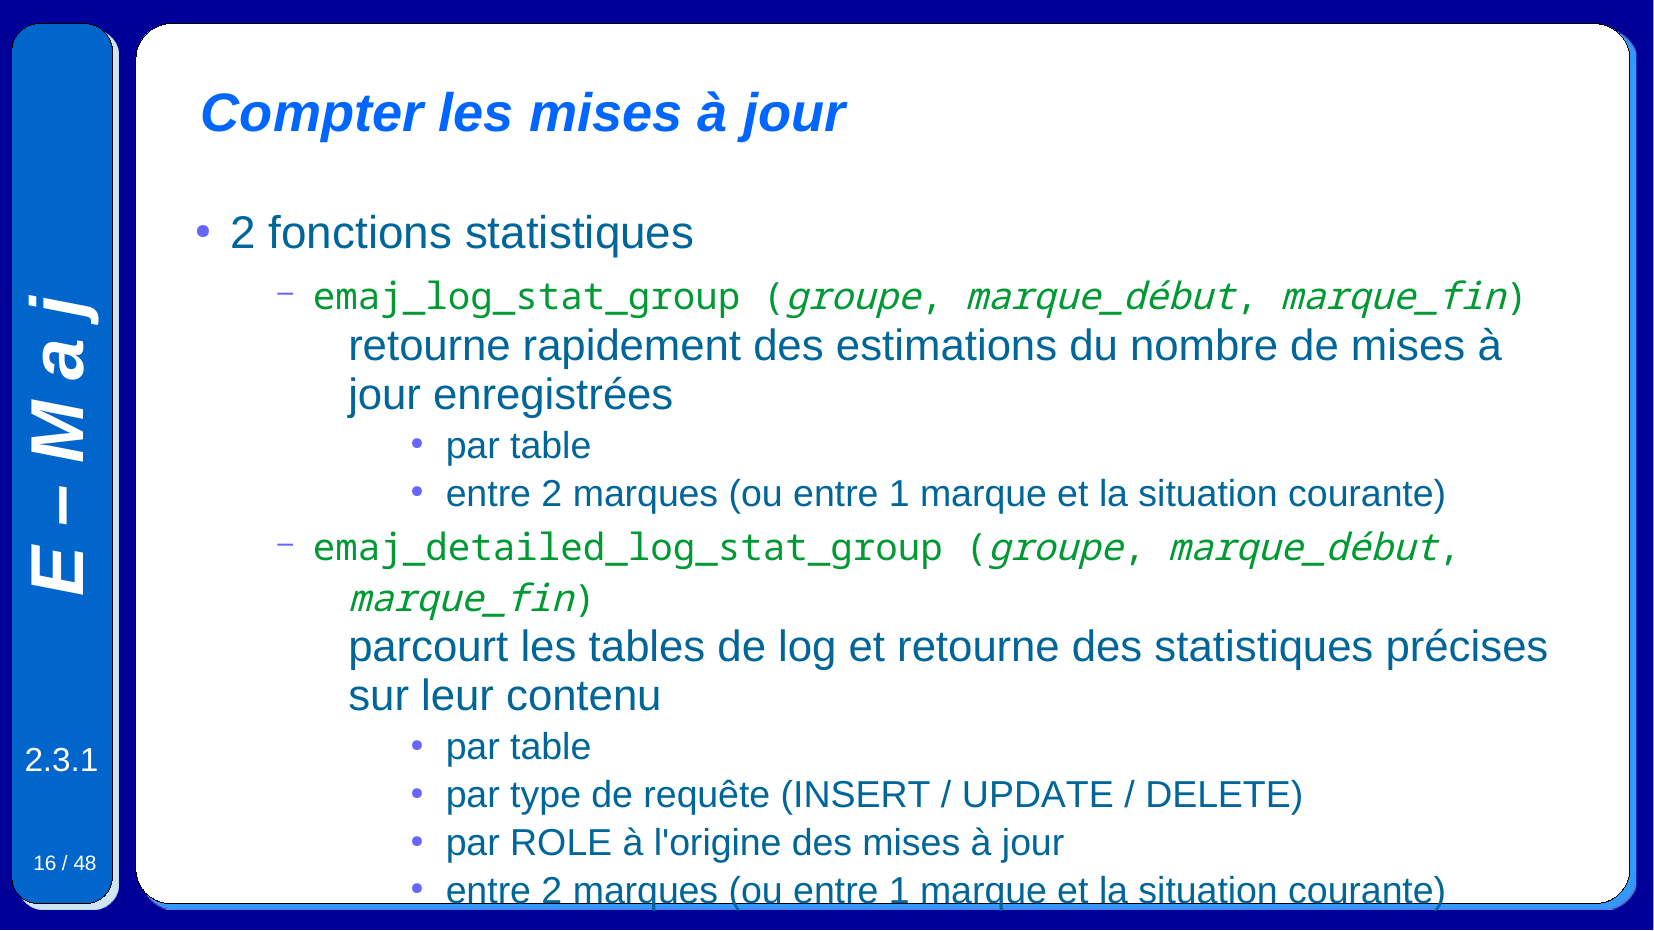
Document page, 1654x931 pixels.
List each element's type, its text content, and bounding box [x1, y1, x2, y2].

title Compter les mises à jour [200, 34, 1575, 191]
list 2 fonctions statistiques emaj_log_stat_group (groupe, marque_début, marque_fin) retourne rapidement des estimations du nombre de mises à jour enregistrées par table entre 2 marques (ou entre 1 marque et la situation courante) emaj_detailed_log_stat_group (groupe, marque_début, marque_fin) parcourt les tables de log et retourne des statistiques précises sur leur contenu par table par type de requête (INSERT / UPDATE / DELETE) par ROLE à l'origine des mises à jour entre 2 marques (ou entre 1 marque et la situation courante) [177, 206, 1587, 889]
